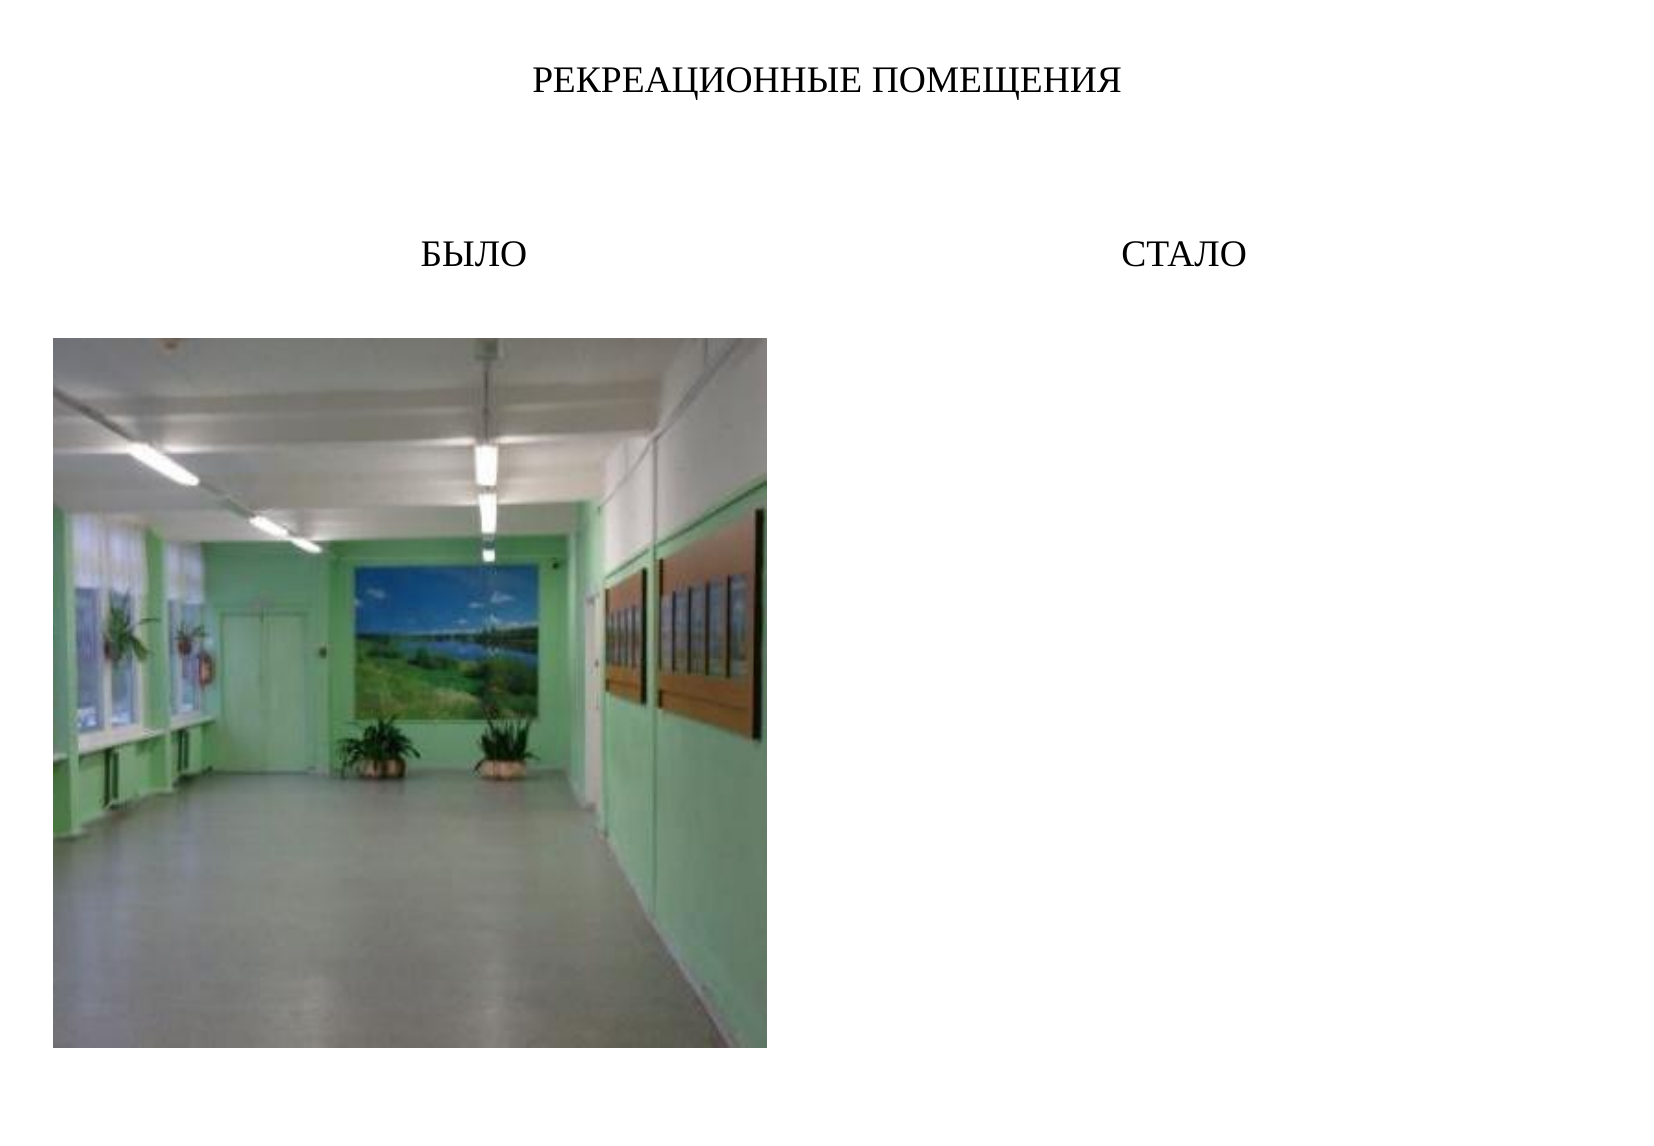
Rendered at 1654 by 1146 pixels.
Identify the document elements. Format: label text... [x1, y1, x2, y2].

picture [53, 338, 767, 1048]
text_box СТАЛО [1061, 221, 1307, 281]
text_box РЕКРЕАЦИОННЫЕ ПОМЕЩЕНИЯ [182, 45, 1473, 110]
text_box БЫЛО [406, 221, 543, 281]
